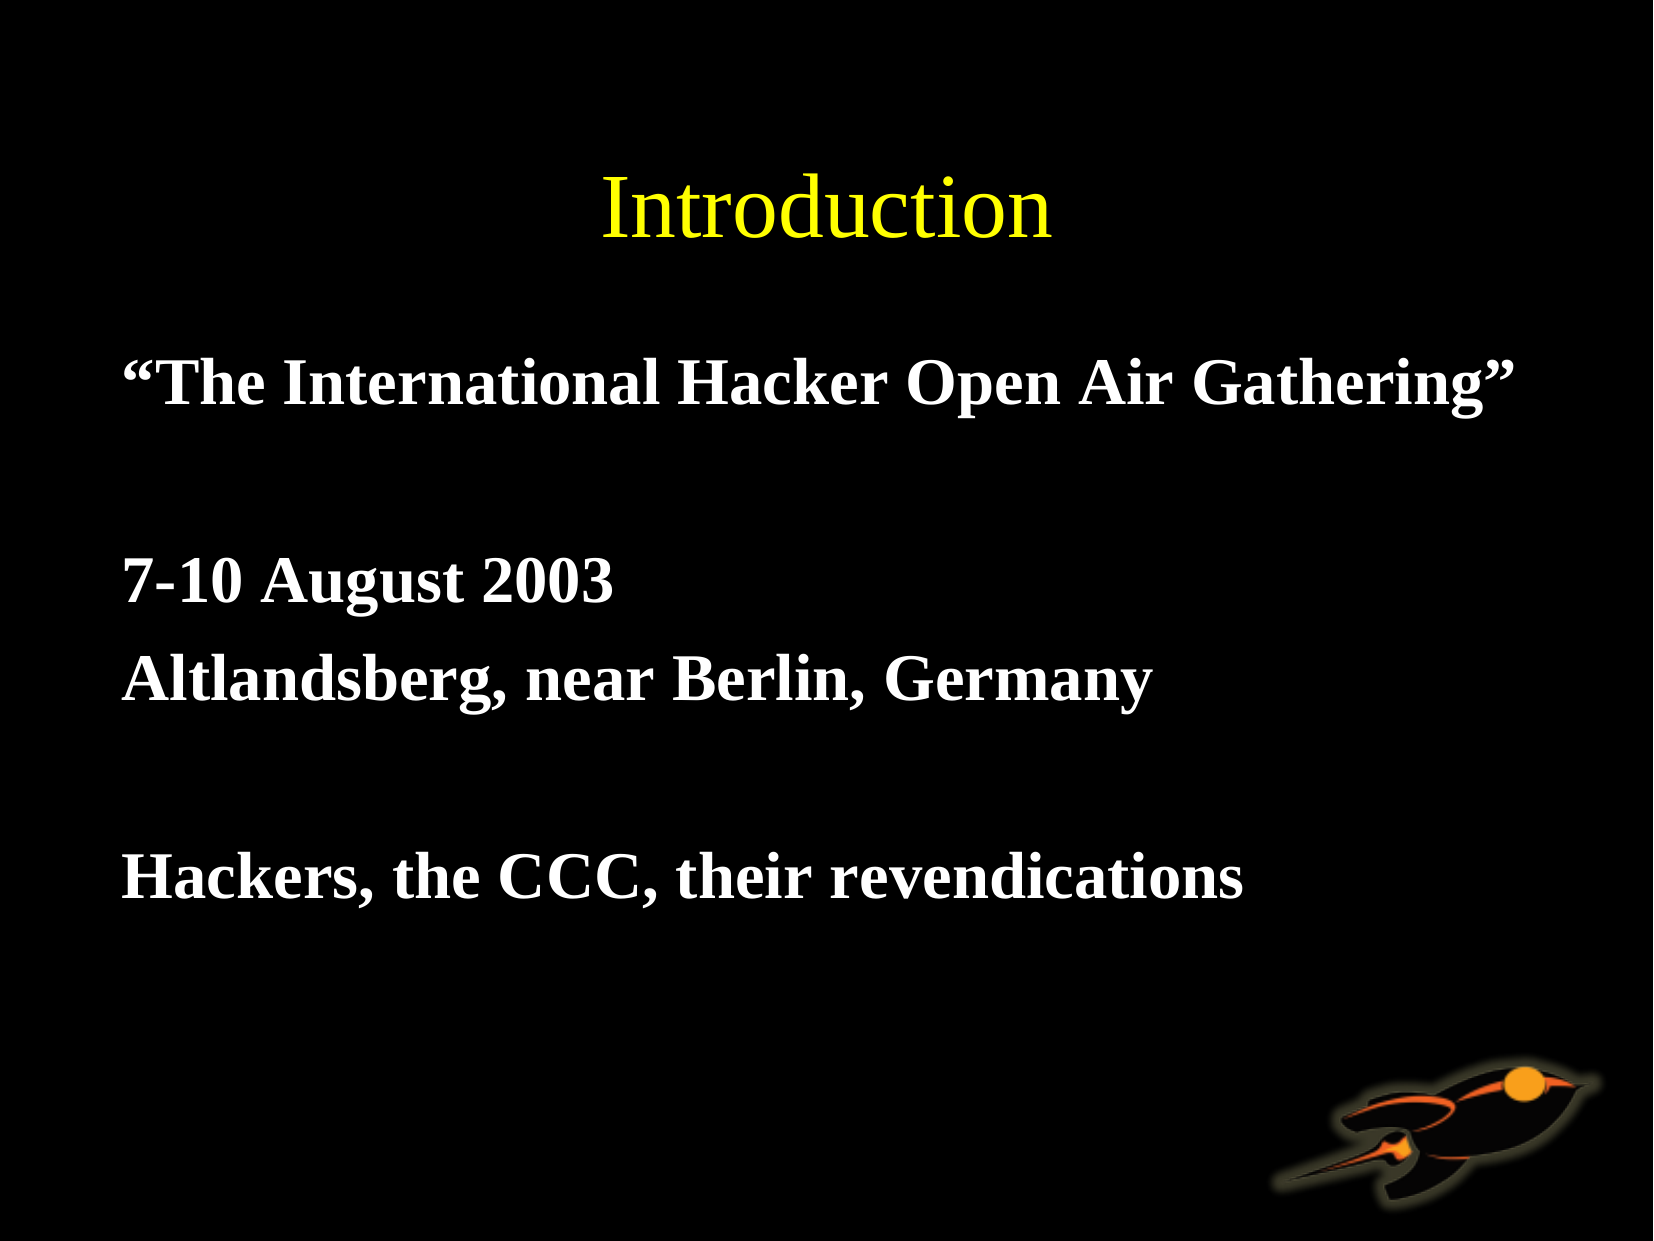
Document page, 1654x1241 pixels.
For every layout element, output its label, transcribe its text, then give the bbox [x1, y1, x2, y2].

title Introduction [121, 102, 1533, 311]
text_box “The International Hacker Open Air Gathering” 7-10 August 2003 Altlandsberg, near Berlin, Germany Hackers, the CCC, their revendications [121, 344, 1533, 1127]
picture [1219, 1032, 1653, 1241]
